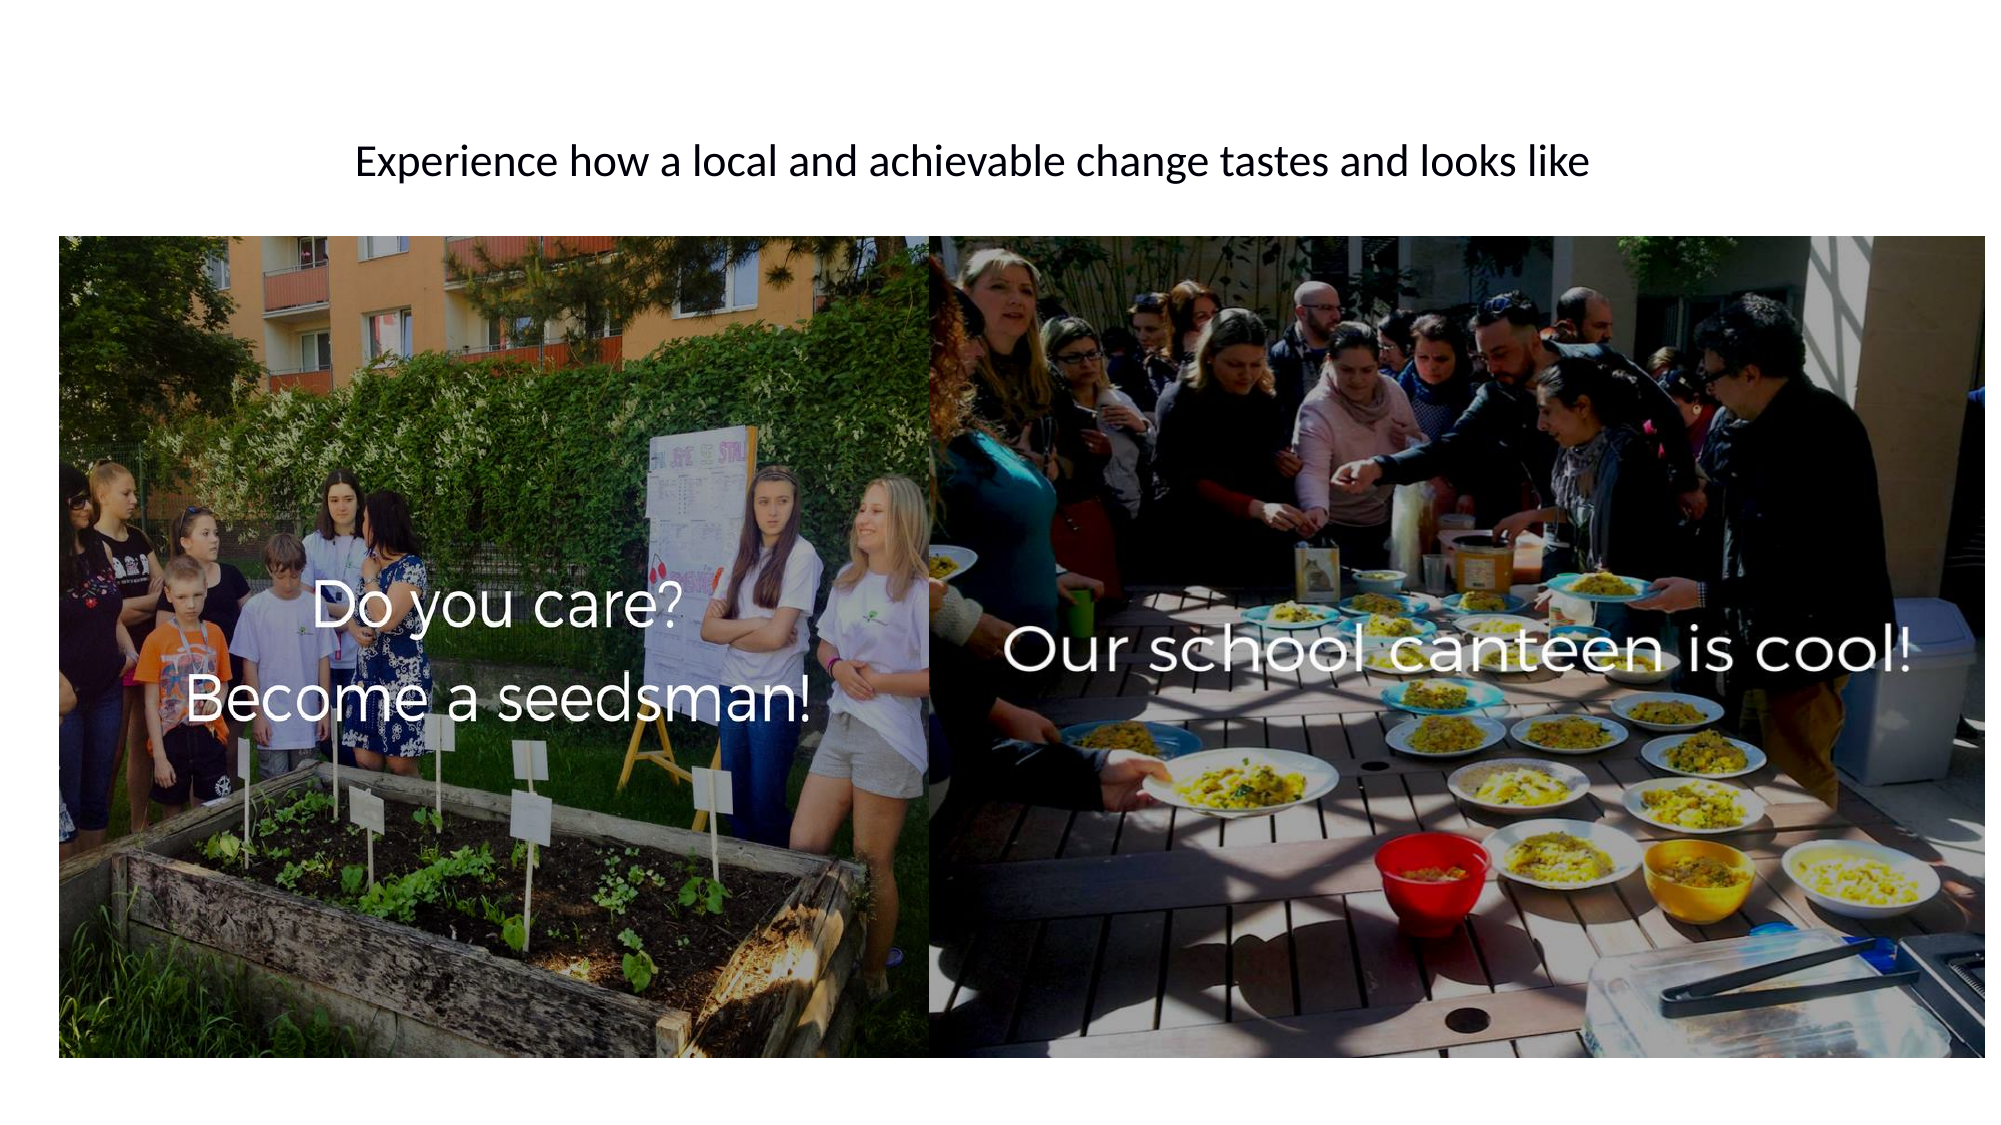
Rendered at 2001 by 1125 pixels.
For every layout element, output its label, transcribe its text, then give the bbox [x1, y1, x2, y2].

picture [59, 236, 1985, 1059]
title Experience how a local and achievable change tastes and looks like [115, 54, 1841, 236]
